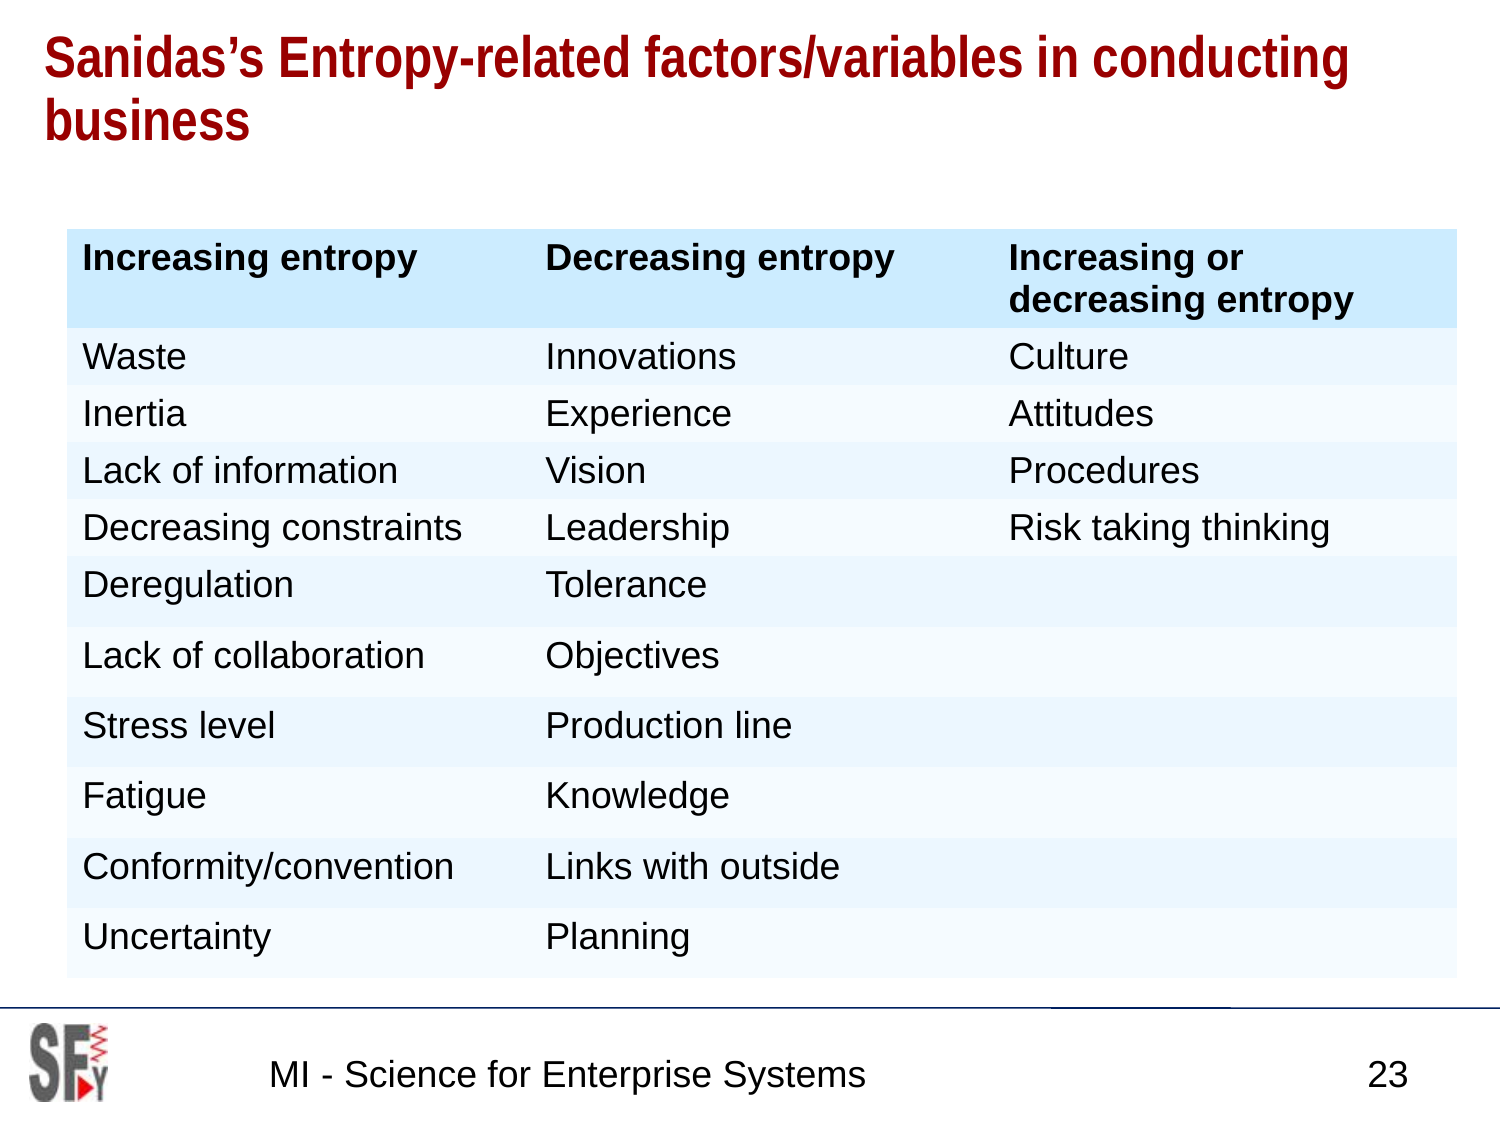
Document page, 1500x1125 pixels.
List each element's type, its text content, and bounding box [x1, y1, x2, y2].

table_cell Vision [530, 442, 994, 499]
table_cell Production line [530, 697, 994, 767]
table_cell [994, 556, 1457, 627]
table_cell [994, 767, 1457, 838]
table_cell Conformity/convention [67, 838, 530, 908]
table_cell Planning [530, 908, 994, 978]
table_cell Attitudes [994, 385, 1457, 442]
table_cell Leadership [530, 499, 994, 556]
table_cell [994, 697, 1457, 767]
table_cell Experience [530, 385, 994, 442]
table_cell Objectives [530, 627, 994, 697]
table_cell Waste [67, 328, 530, 385]
title Sanidas’s Entropy-related factors/variables in conducting business [29, 12, 1471, 138]
table_cell Procedures [994, 442, 1457, 499]
picture [29, 1023, 108, 1102]
footer MI - Science for Enterprise Systems [253, 1034, 1336, 1103]
table_cell Lack of collaboration [67, 627, 530, 697]
table_cell Knowledge [530, 767, 994, 838]
table_cell [994, 908, 1457, 978]
table_cell Decreasing constraints [67, 499, 530, 556]
table_cell [994, 627, 1457, 697]
table_header Increasing entropy [67, 229, 530, 328]
table_cell Risk taking thinking [994, 499, 1457, 556]
table_cell [994, 838, 1457, 908]
table_cell Culture [994, 328, 1457, 385]
table_cell Uncertainty [67, 908, 530, 978]
table_cell Tolerance [530, 556, 994, 627]
table_cell Innovations [530, 328, 994, 385]
table_cell Deregulation [67, 556, 530, 627]
table_header Decreasing entropy [530, 229, 994, 328]
slide_number <numéro> [1352, 1034, 1490, 1103]
table_cell Stress level [67, 697, 530, 767]
table_cell Inertia [67, 385, 530, 442]
table_cell Lack of information [67, 442, 530, 499]
table_cell Fatigue [67, 767, 530, 838]
table_header Increasing or decreasing entropy [994, 229, 1457, 328]
table_cell Links with outside [530, 838, 994, 908]
